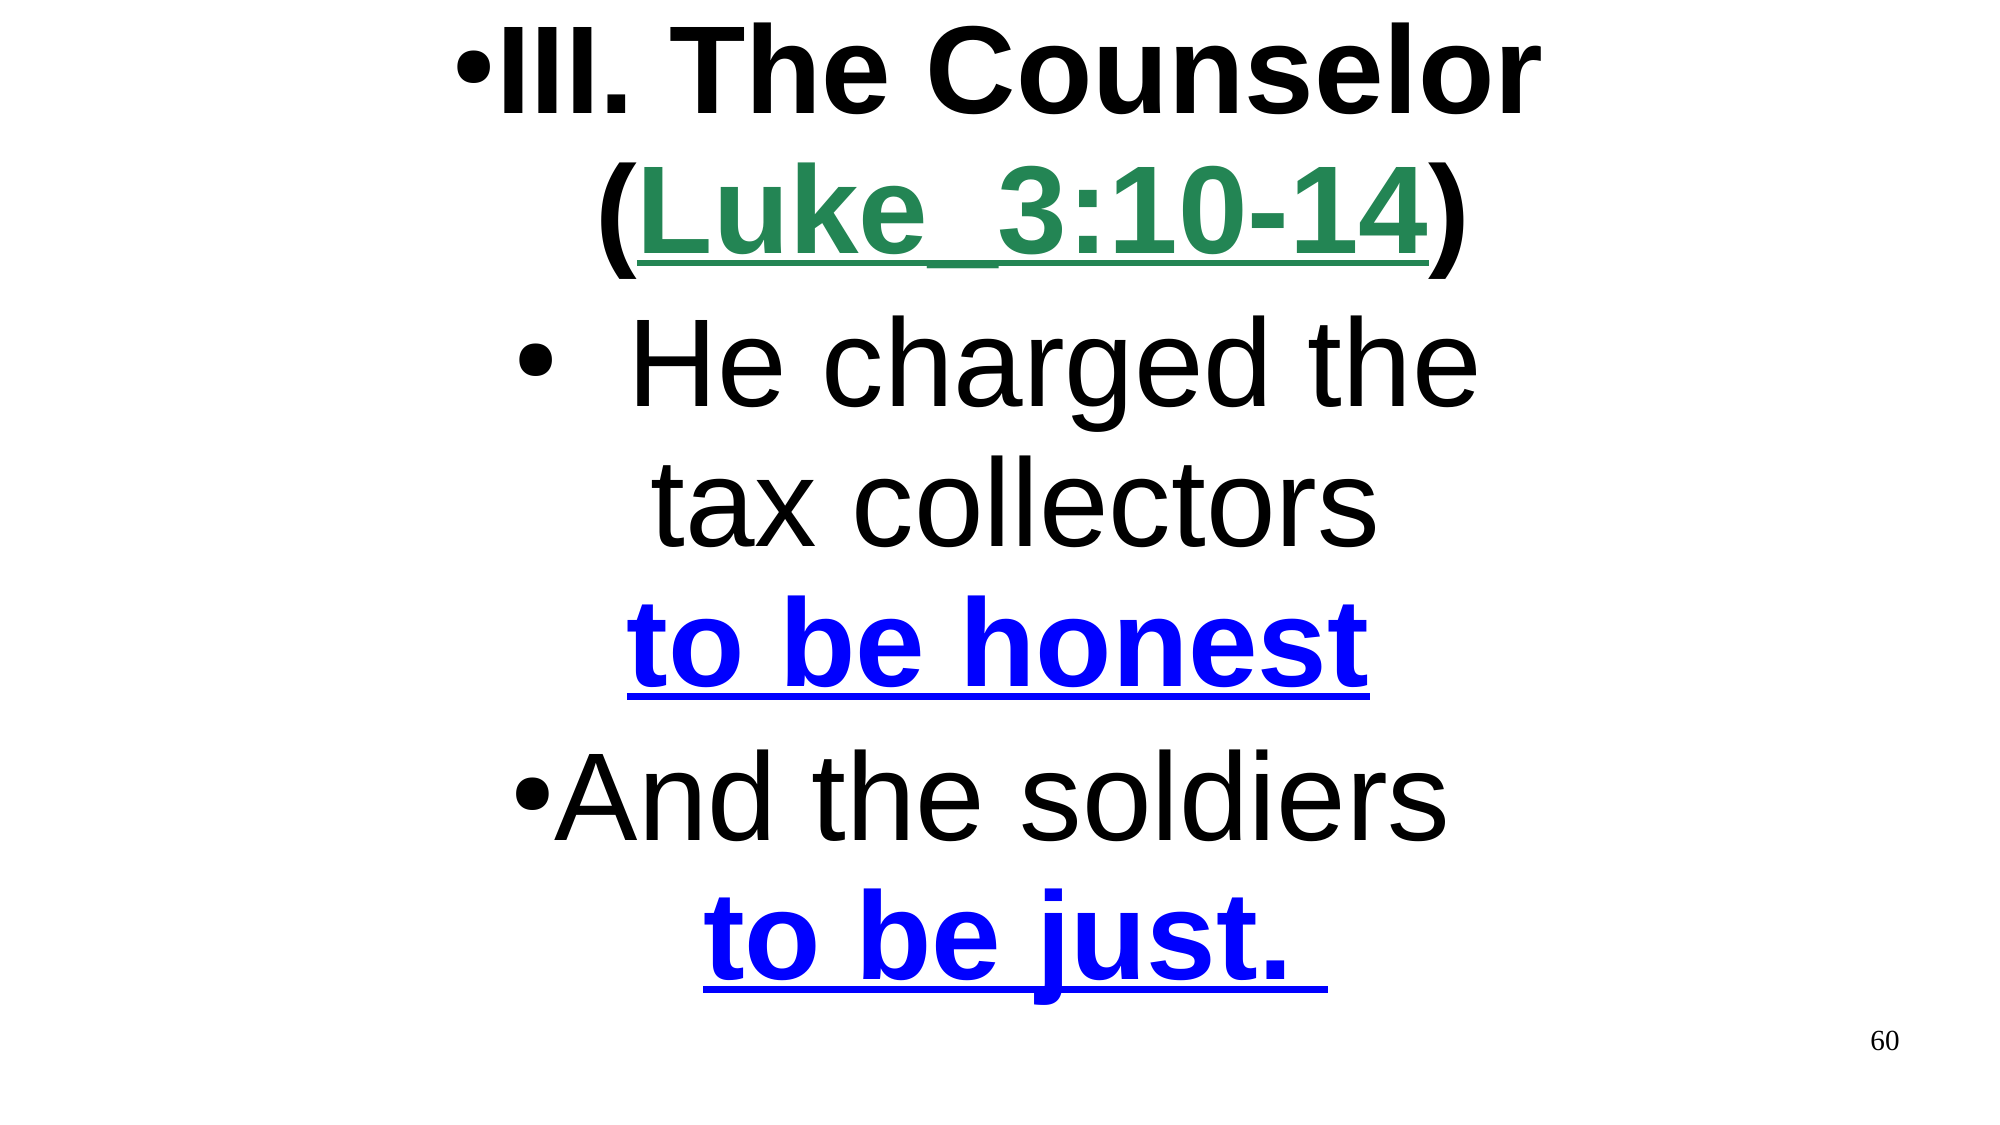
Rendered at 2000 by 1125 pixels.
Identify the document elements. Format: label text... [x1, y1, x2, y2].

list III. The Counselor (Luke_3:10-14) He charged the tax collectors to be honest And the soldiers to be just. [0, 0, 1996, 1123]
